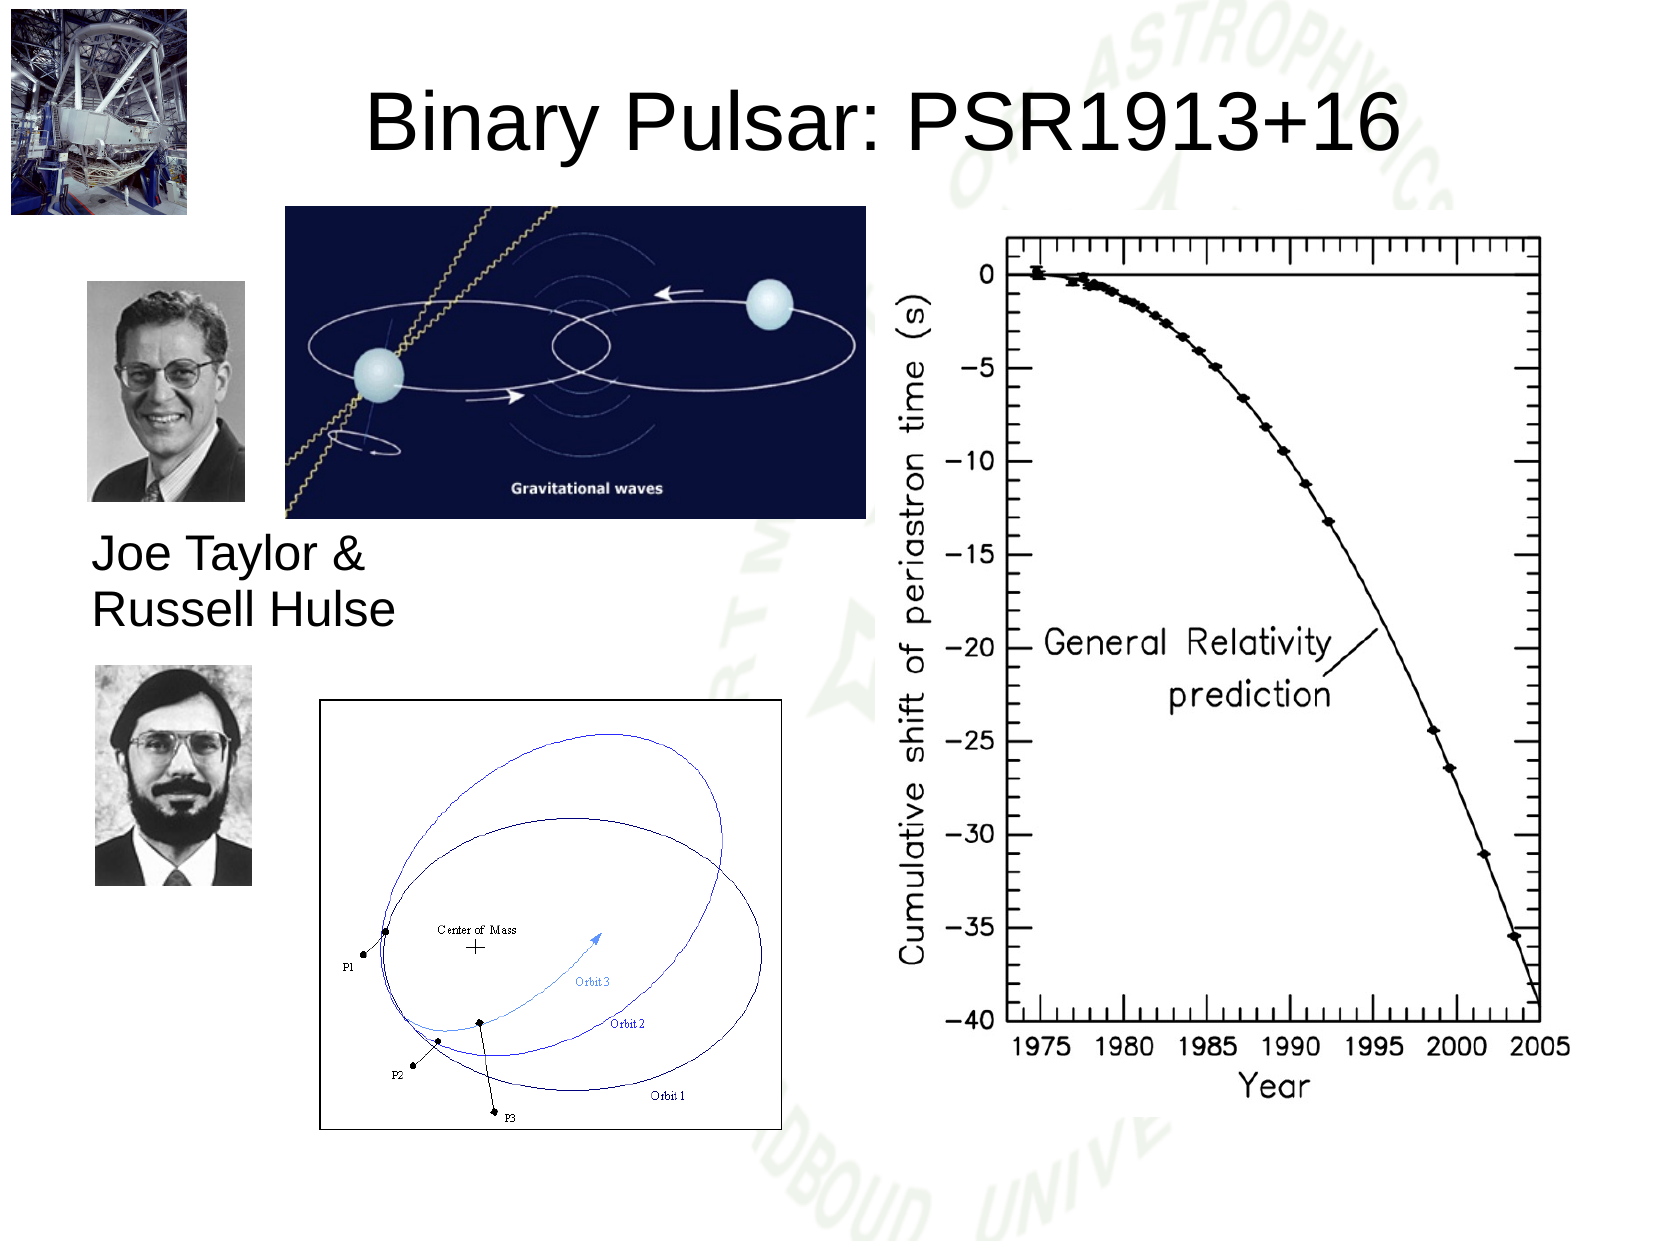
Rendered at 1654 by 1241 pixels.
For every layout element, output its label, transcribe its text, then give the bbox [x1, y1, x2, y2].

text_box Joe Taylor & Russell Hulse [76, 517, 412, 644]
text_box Binary Pulsar: PSR1913+16 [349, 67, 1418, 176]
picture [0, 0, 1654, 1241]
